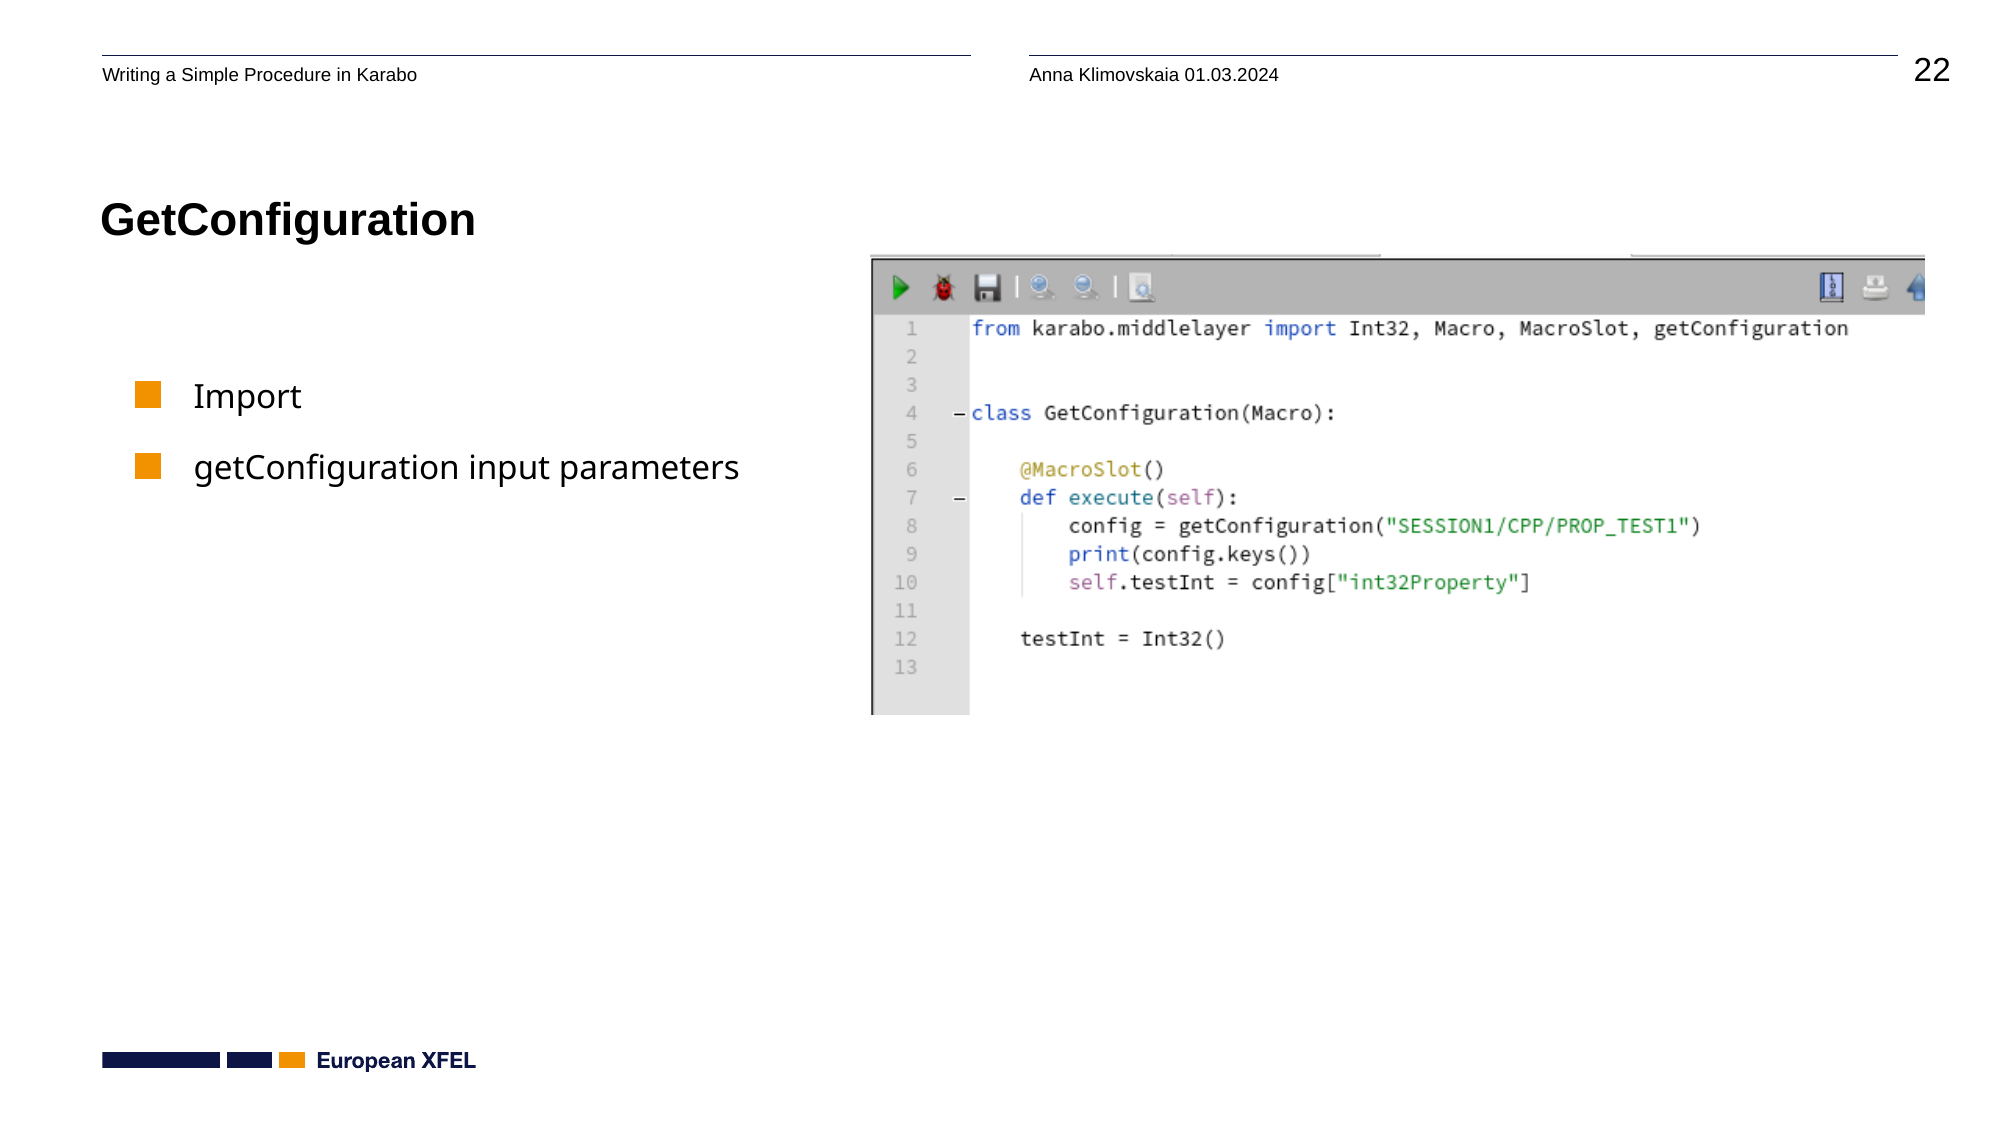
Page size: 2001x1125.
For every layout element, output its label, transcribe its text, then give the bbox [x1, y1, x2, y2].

title GetConfiguration [100, 116, 1898, 245]
list Import getConfiguration input parameters [135, 303, 1066, 795]
picture [870, 254, 1925, 715]
